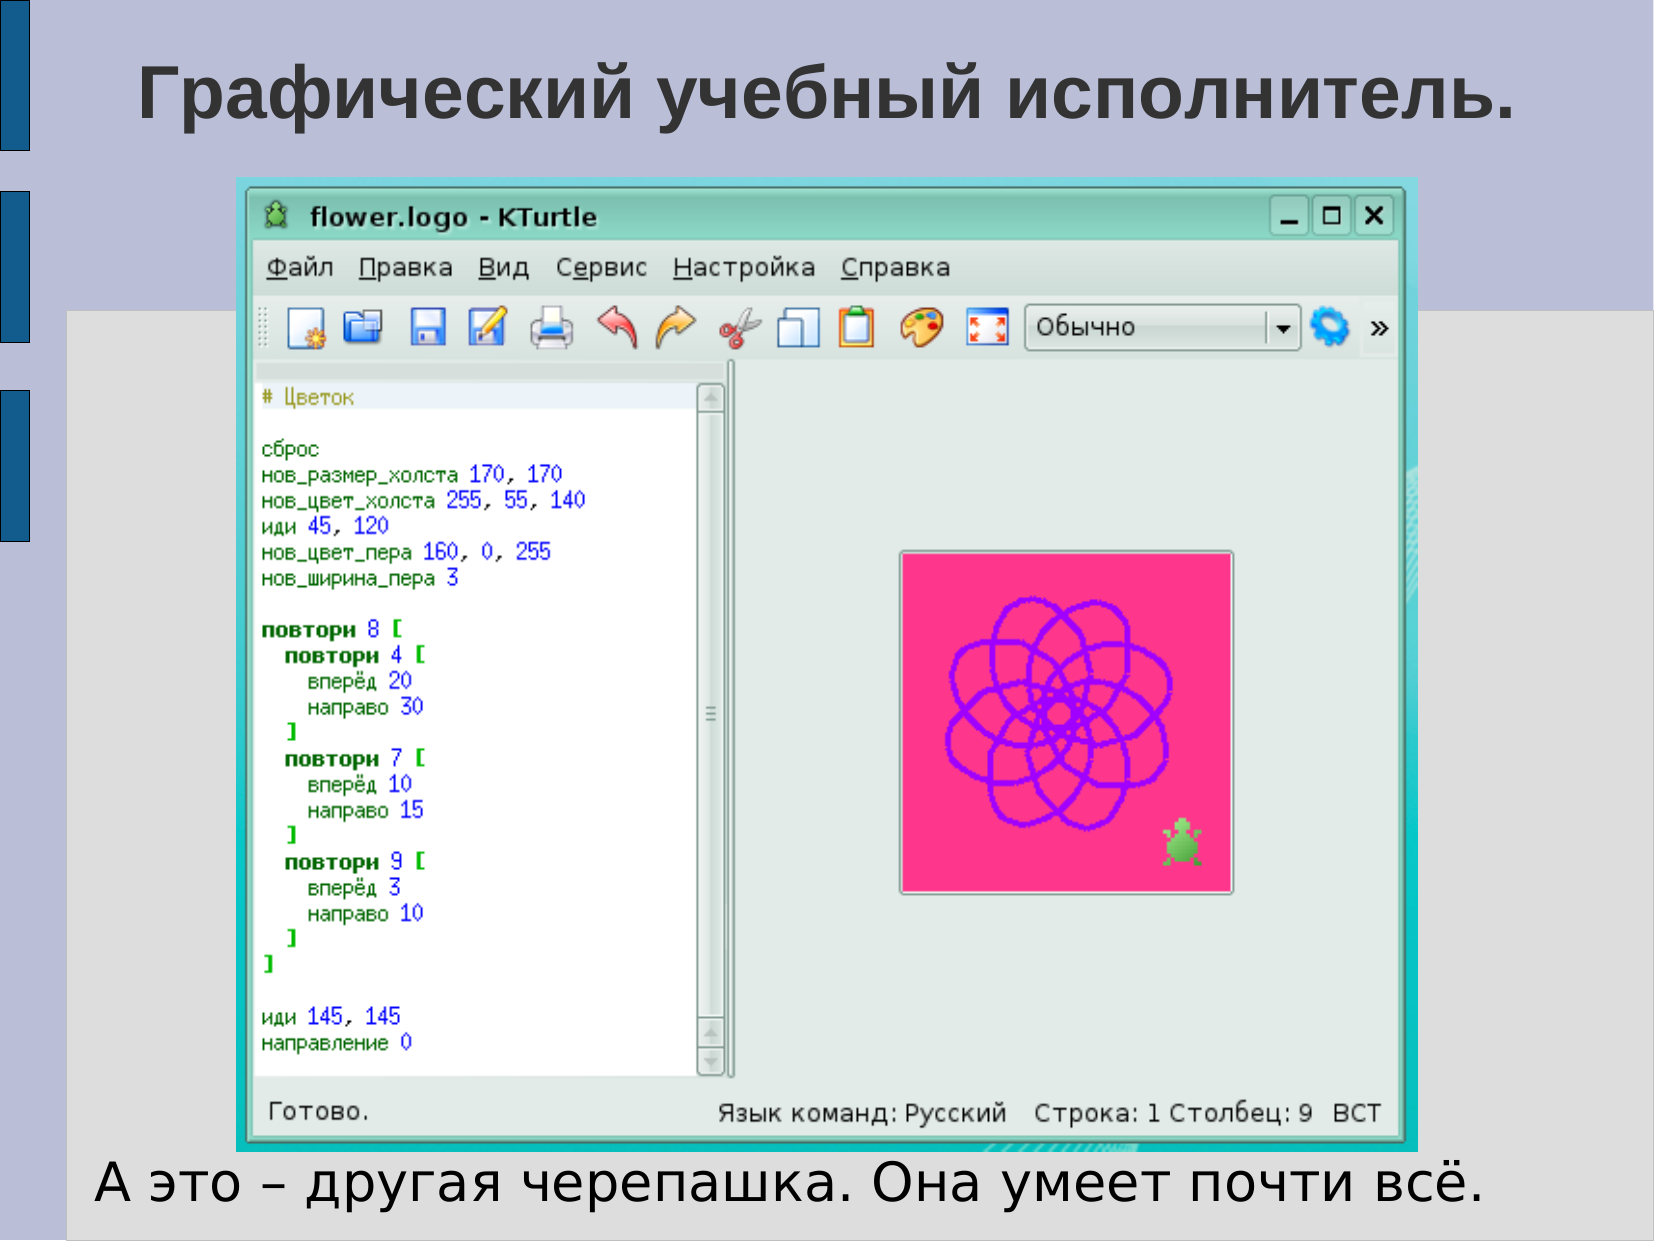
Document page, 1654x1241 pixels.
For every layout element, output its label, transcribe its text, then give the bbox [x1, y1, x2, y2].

title Графический учебный исполнитель. [82, 5, 1571, 180]
picture [236, 177, 1418, 1152]
list А это – другая черепашка. Она умеет почти всё. [59, 1151, 1565, 1234]
